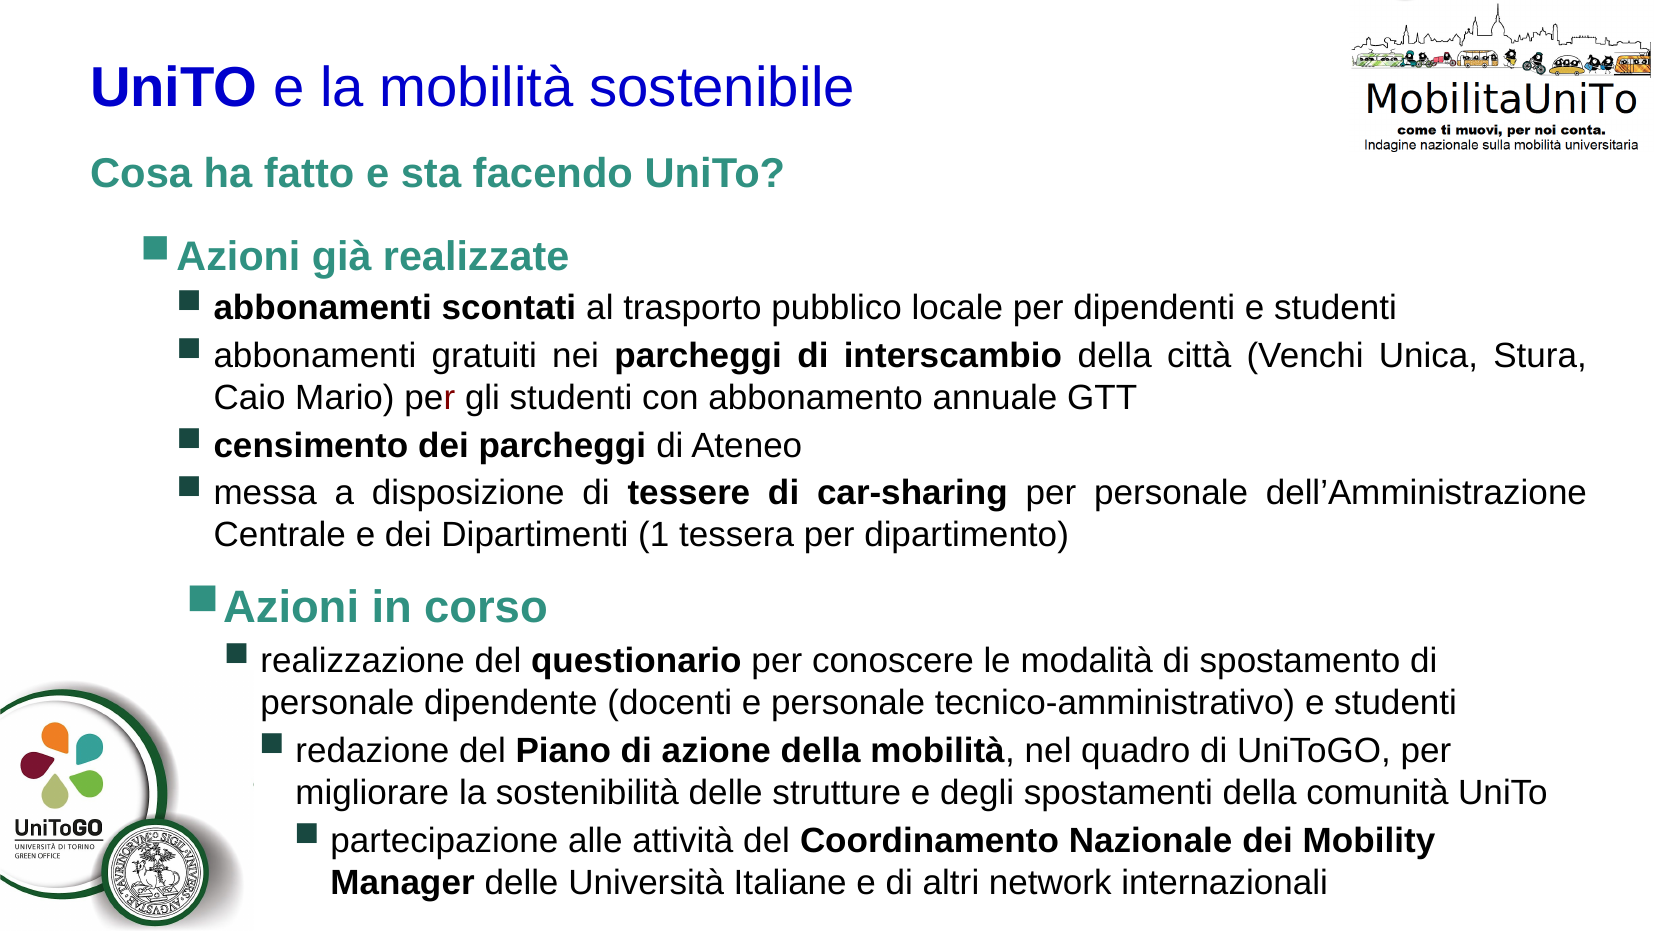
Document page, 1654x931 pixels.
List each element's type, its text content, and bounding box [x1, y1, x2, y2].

title UniTO e la mobilità sostenibile [75, 42, 886, 126]
text_box Cosa ha fatto e sta facendo UniTo? [74, 140, 1168, 204]
list Azioni già realizzate abbonamenti scontati al trasporto pubblico locale per dipendenti e studenti abbonamenti gratuiti nei parcheggi di interscambio della città (Venchi Unica, Stura, Caio Mario) per gli studenti con abbonamento annuale GTT censimento dei parcheggi di Ateneo messa a disposizione di tessere di car-sharing per personale dell’Amministrazione Centrale e dei Dipartimenti (1 tessera per dipartimento) Azioni in corso realizzazione del questionario per conoscere le modalità di spostamento di personale dipendente (docenti e personale tecnico-amministrativo) e studenti redazione del Piano di azione della mobilità, nel quadro di UniToGO, per migliorare la sostenibilità delle strutture e degli spostamenti della comunità UniTo partecipazione alle attività del Coordinamento Nazionale dei Mobility Manager delle Università Italiane e di altri network internazionali [124, 221, 1603, 917]
picture [0, 670, 254, 931]
picture [1349, 0, 1654, 152]
